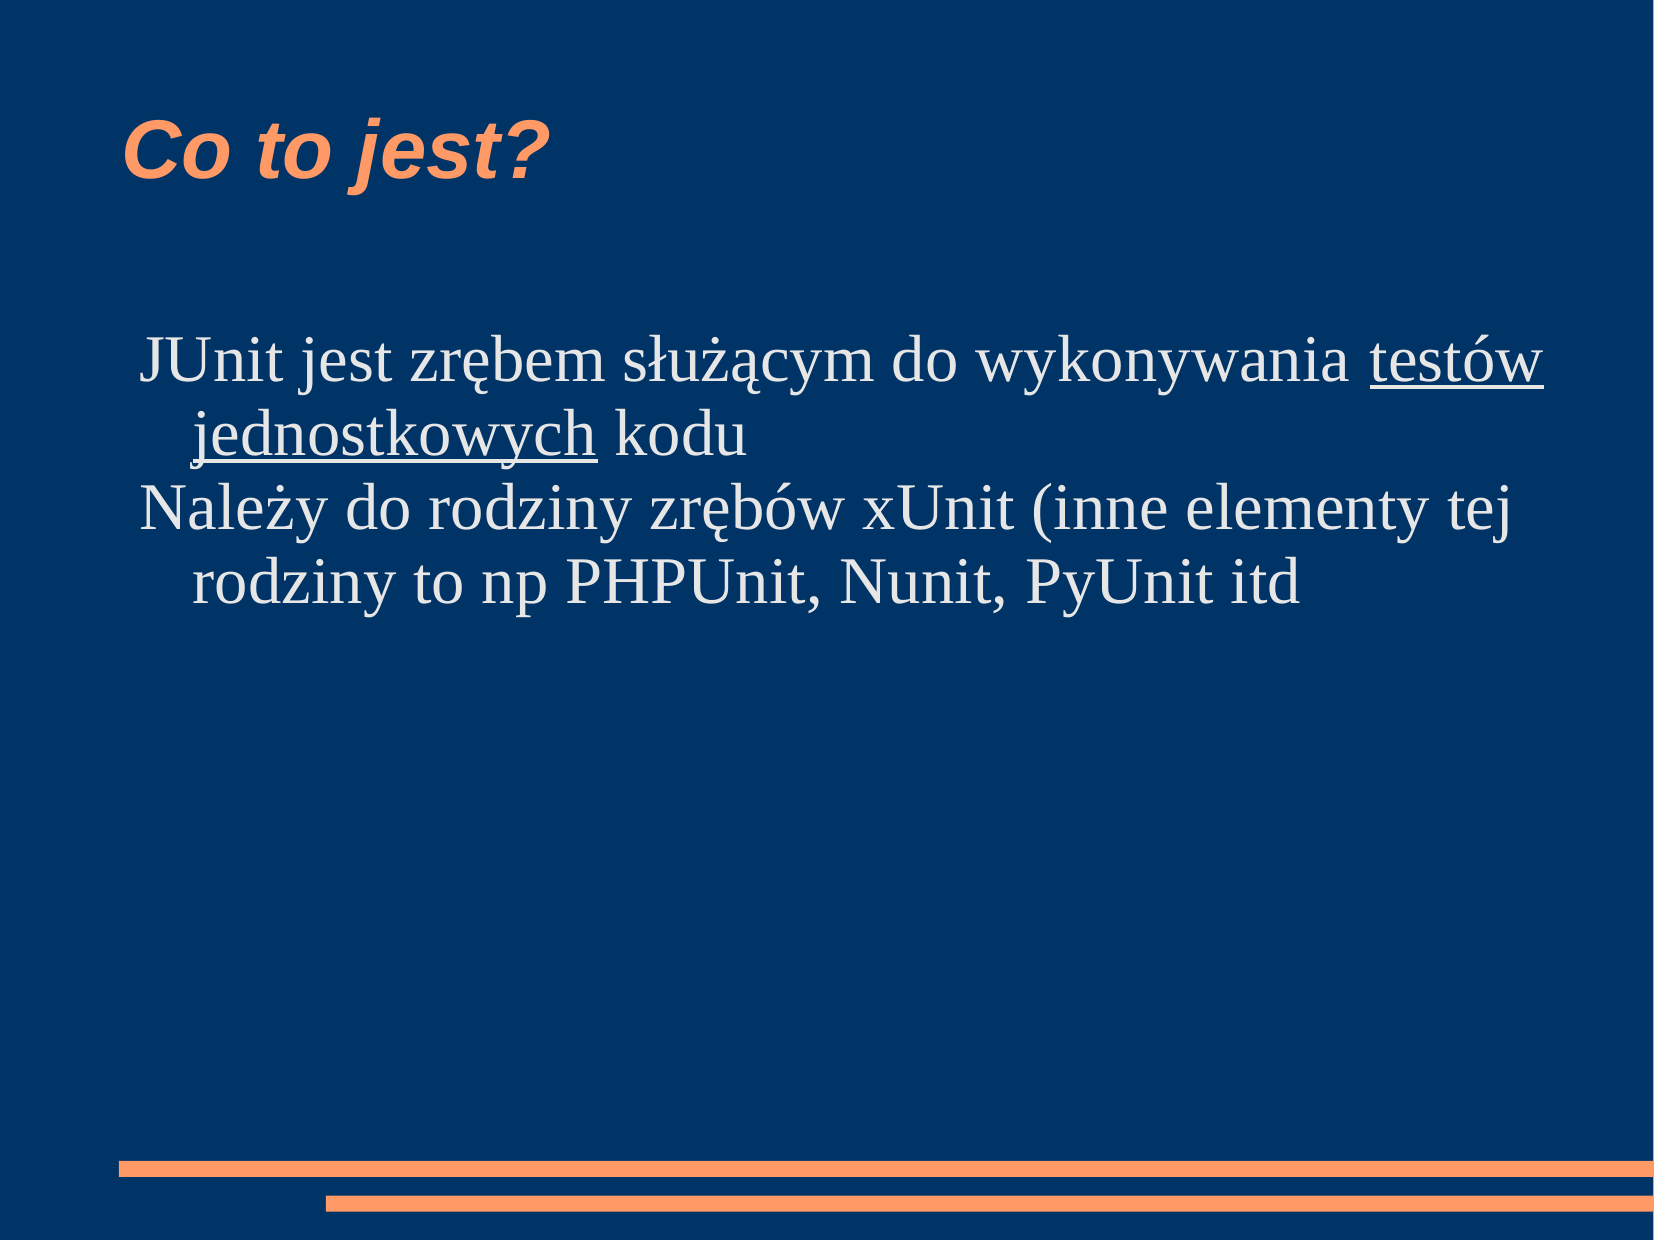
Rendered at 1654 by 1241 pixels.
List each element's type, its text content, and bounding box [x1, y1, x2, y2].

title Co to jest? [121, 46, 1534, 254]
list JUnit jest zrębem służącym do wykonywania testów jednostkowych kodu Należy do rodziny zrębów xUnit (inne elementy tej rodziny to np PHPUnit, Nunit, PyUnit itd [121, 322, 1561, 1118]
